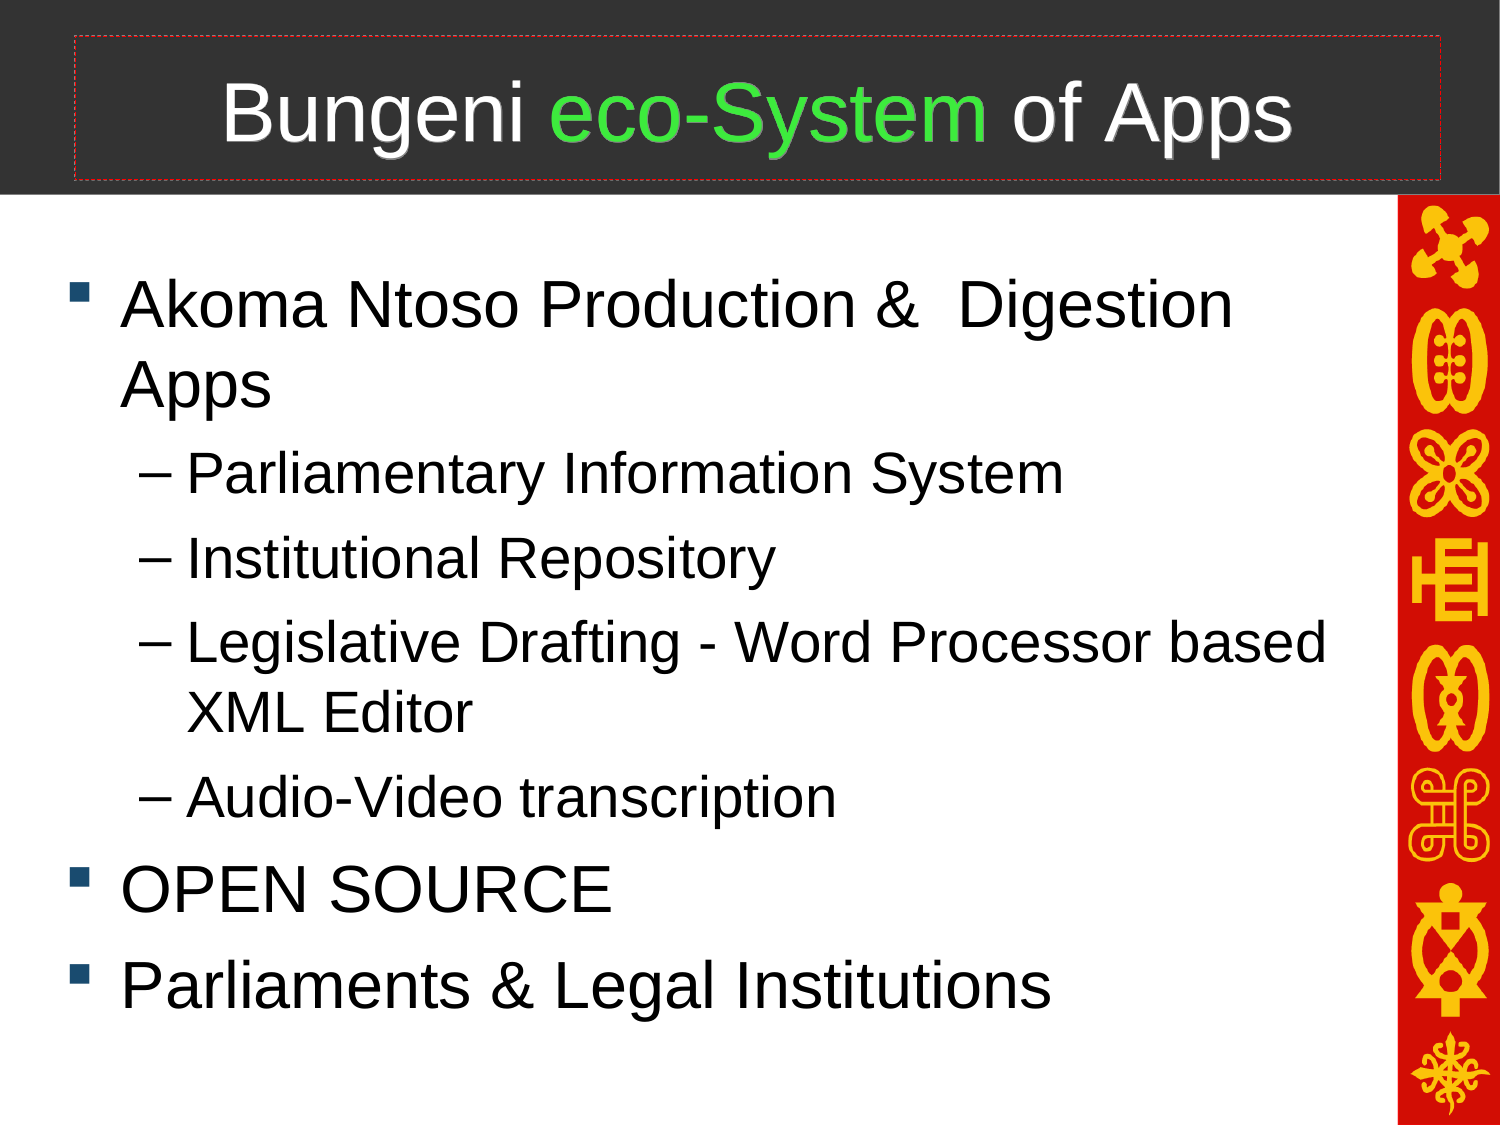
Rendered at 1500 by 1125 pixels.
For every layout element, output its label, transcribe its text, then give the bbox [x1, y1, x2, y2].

title Bungeni eco-System of Apps [75, 36, 1441, 180]
picture [1397, 195, 1500, 1125]
list Akoma Ntoso Production & Digestion Apps Parliamentary Information System Institutional Repository Legislative Drafting - Word Processor based XML Editor Audio-Video transcription OPEN SOURCE Parliaments & Legal Institutions [49, 253, 1415, 1081]
